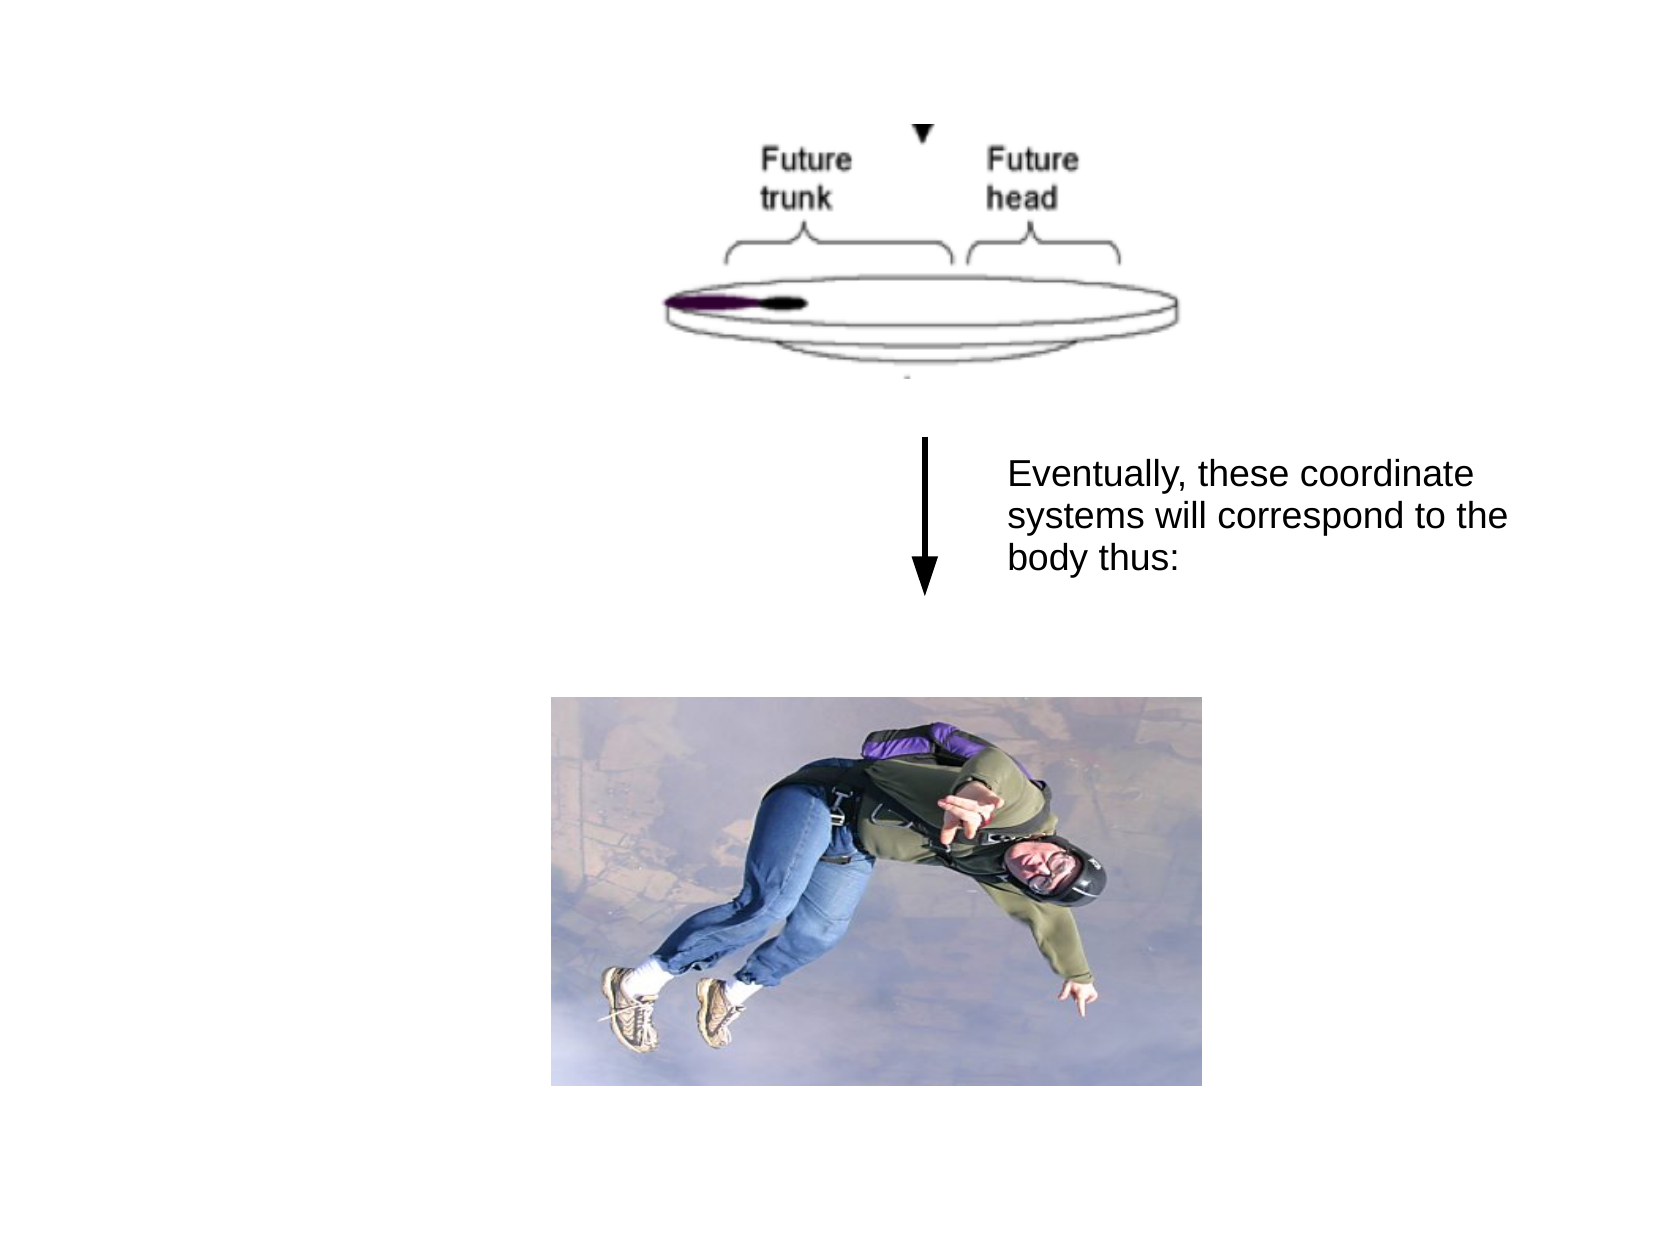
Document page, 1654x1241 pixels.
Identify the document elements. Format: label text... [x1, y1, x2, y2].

picture [551, 697, 1202, 1086]
picture [617, 124, 1194, 379]
text_box Eventually, these coordinate systems will correspond to the body thus: [992, 444, 1604, 586]
